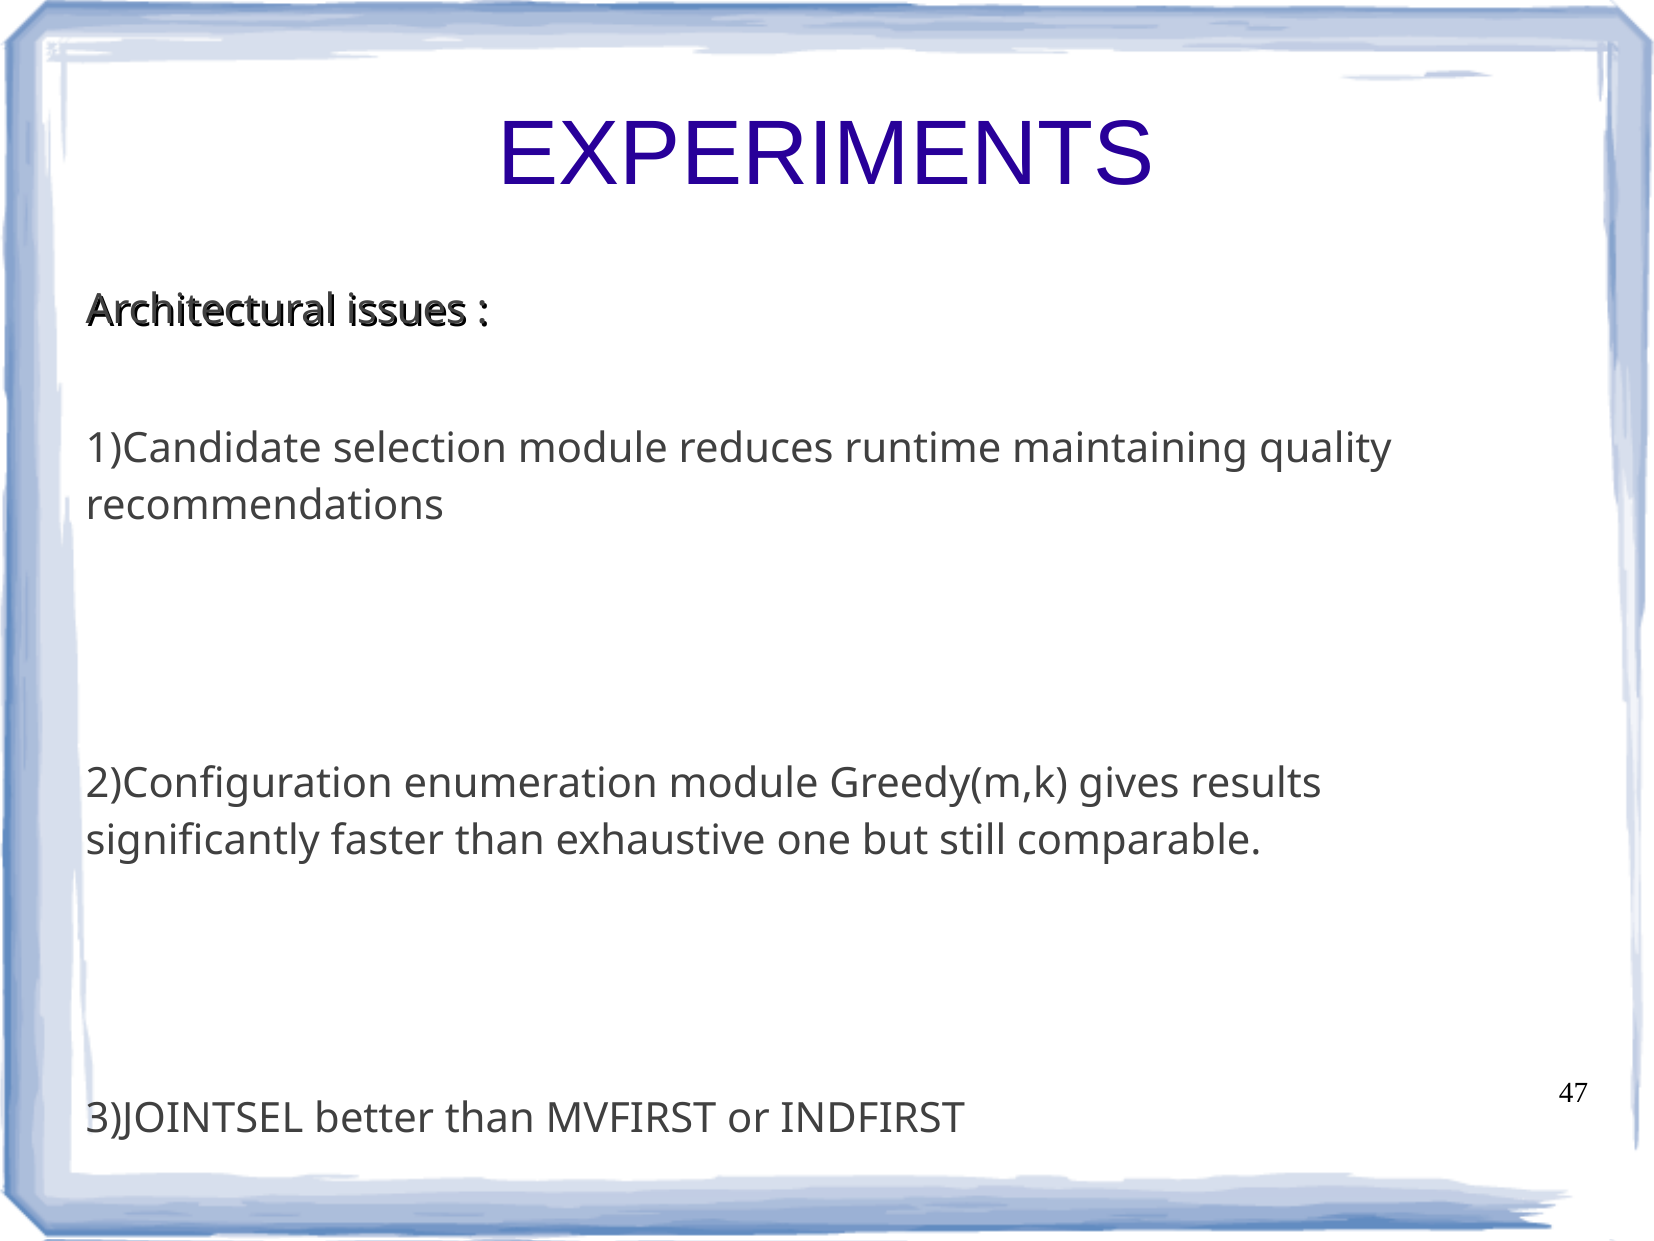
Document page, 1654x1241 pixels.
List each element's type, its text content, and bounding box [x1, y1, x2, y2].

text_box Architectural issues : 1)Candidate selection module reduces runtime maintaining quality recommendations 2)Configuration enumeration module Greedy(m,k) gives results significantly faster than exhaustive one but still comparable. 3)JOINTSEL better than MVFIRST or INDFIRST [70, 271, 1560, 1042]
picture [0, 0, 1654, 1241]
title EXPERIMENTS [82, 49, 1571, 257]
